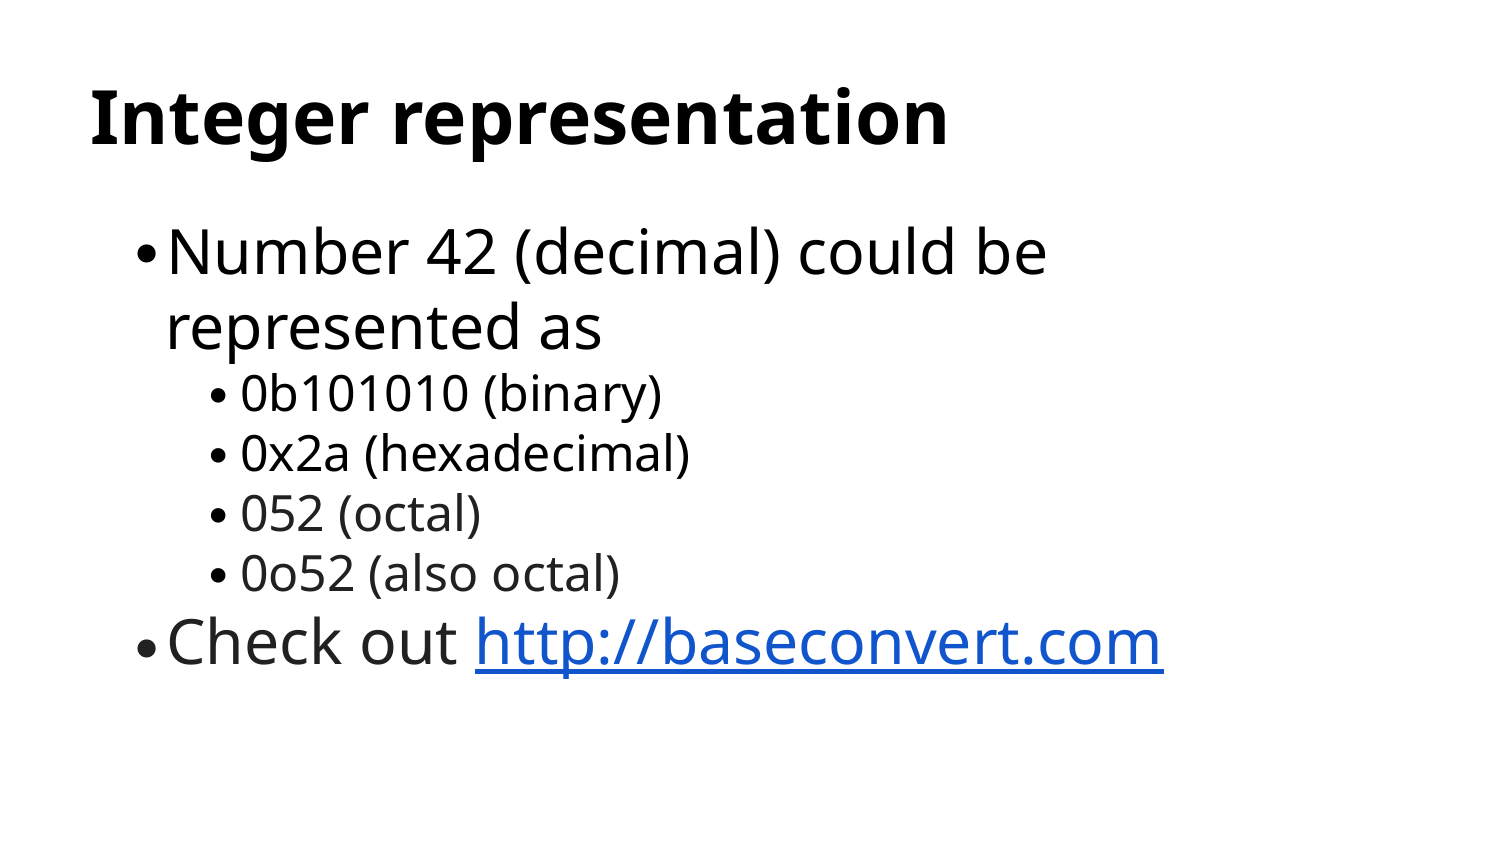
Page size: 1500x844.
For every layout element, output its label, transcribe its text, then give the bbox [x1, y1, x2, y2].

title Integer representation [75, 33, 1425, 175]
list Number 42 (decimal) could be represented as 0b101010 (binary) 0x2a (hexadecimal) 052 (octal) 0o52 (also octal) Check out http://baseconvert.com [75, 196, 1425, 808]
